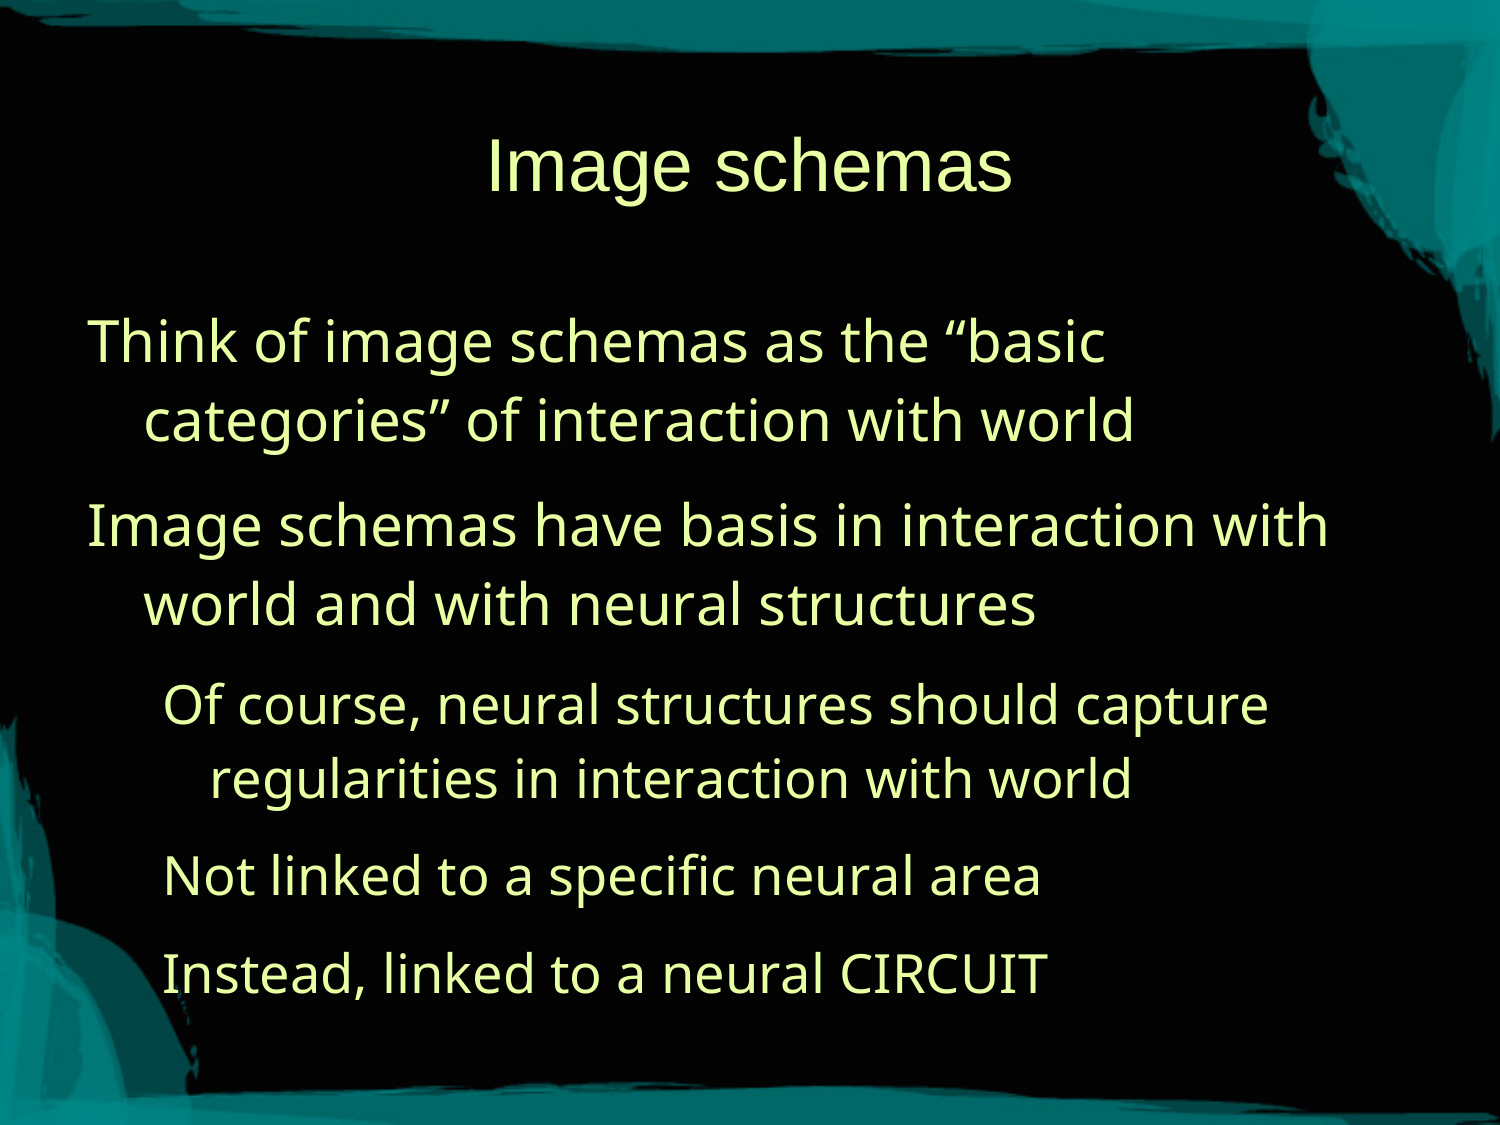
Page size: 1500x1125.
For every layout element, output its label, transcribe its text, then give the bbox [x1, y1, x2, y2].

list Think of image schemas as the “basic categories” of interaction with world Image schemas have basis in interaction with world and with neural structures Of course, neural structures should capture regularities in interaction with world Not linked to a specific neural area Instead, linked to a neural CIRCUIT [87, 299, 1413, 1065]
picture [0, 0, 1500, 1125]
title Image schemas [87, 76, 1413, 256]
